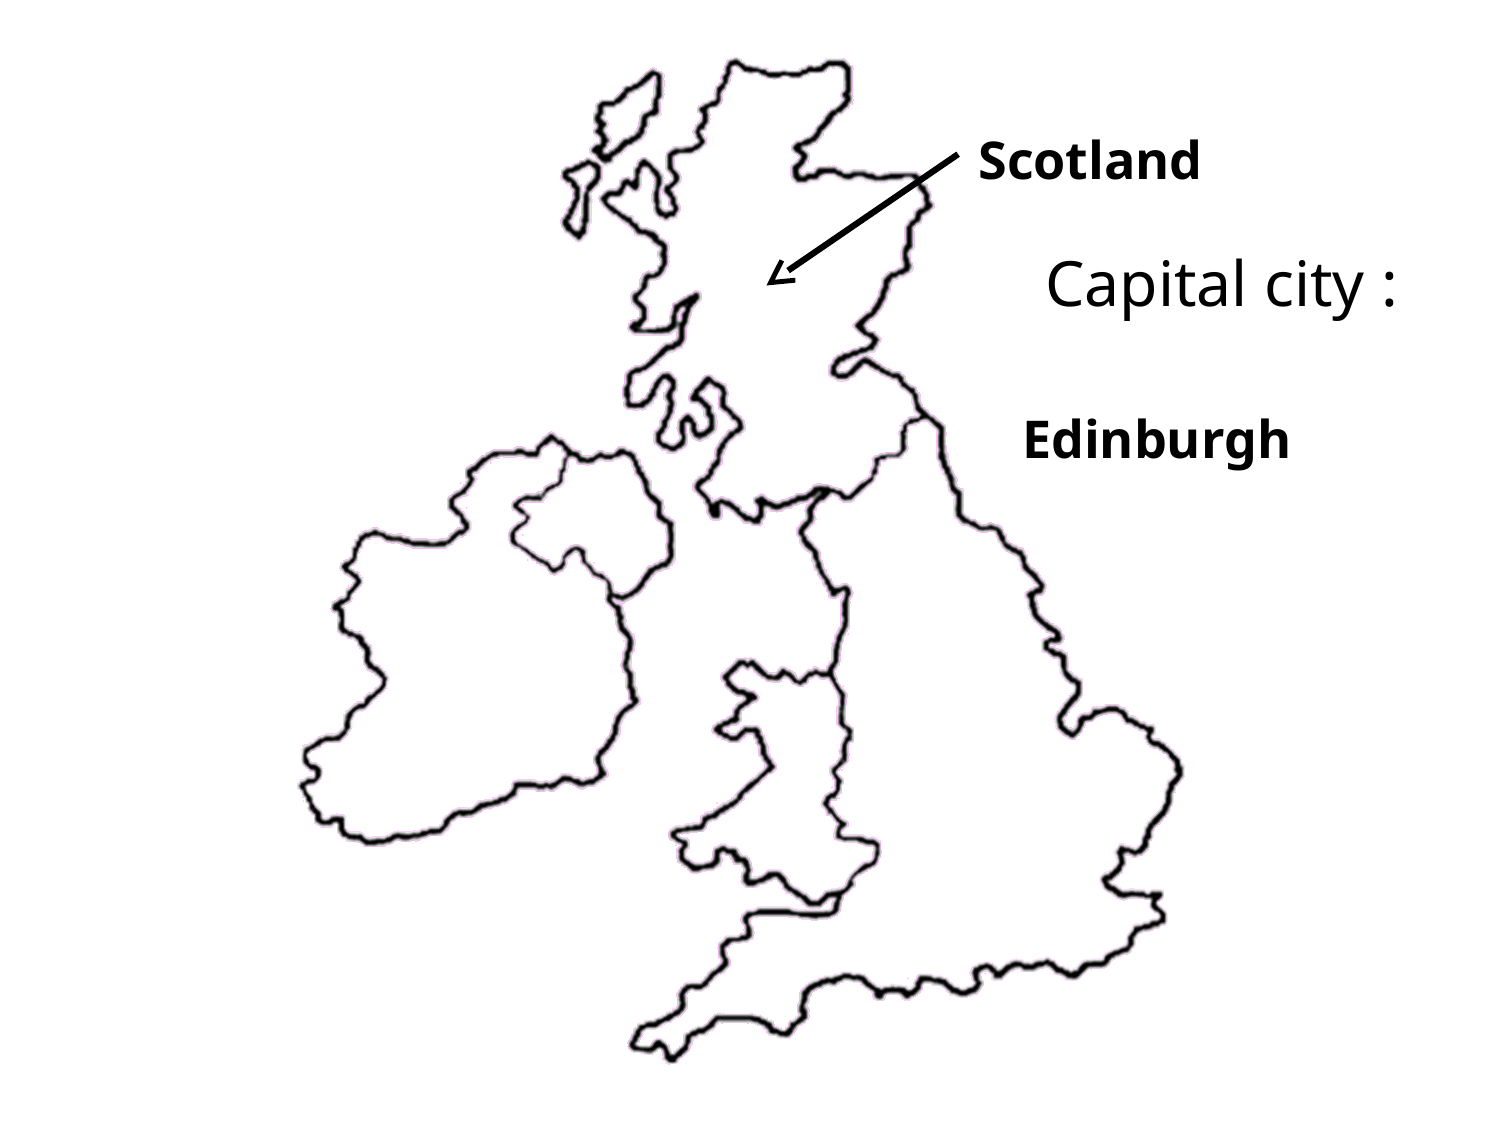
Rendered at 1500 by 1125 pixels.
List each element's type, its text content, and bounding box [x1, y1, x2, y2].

text_box Scotland [963, 120, 1500, 198]
picture [291, 49, 1209, 1076]
text_box Capital city : [1030, 236, 1441, 326]
text_box Edinburgh [1007, 399, 1500, 477]
